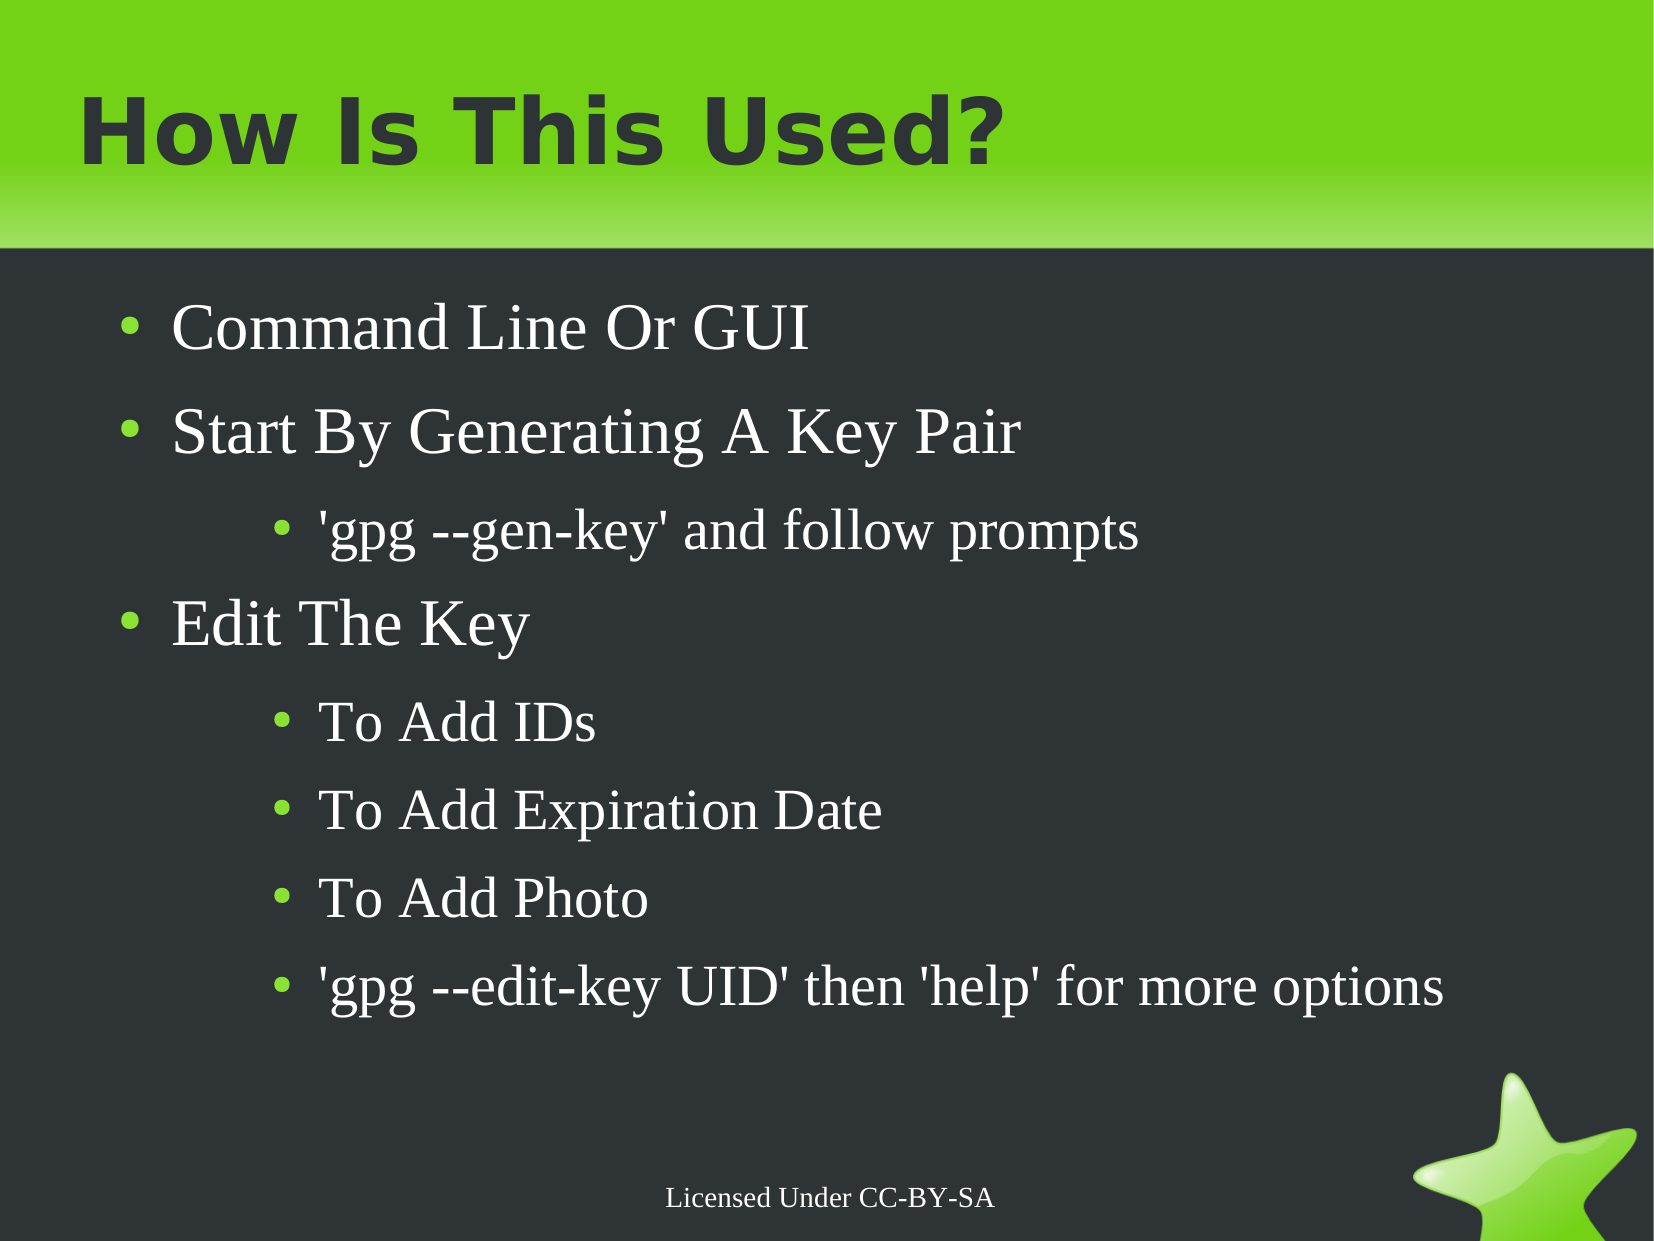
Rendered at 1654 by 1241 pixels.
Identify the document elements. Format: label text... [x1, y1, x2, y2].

picture [0, 0, 1654, 1241]
title How Is This Used? [76, 29, 1565, 237]
list Command Line Or GUI Start By Generating A Key Pair 'gpg --gen-key' and follow prompts Edit The Key To Add IDs To Add Expiration Date To Add Photo 'gpg --edit-key UID' then 'help' for more options [82, 290, 1571, 1094]
